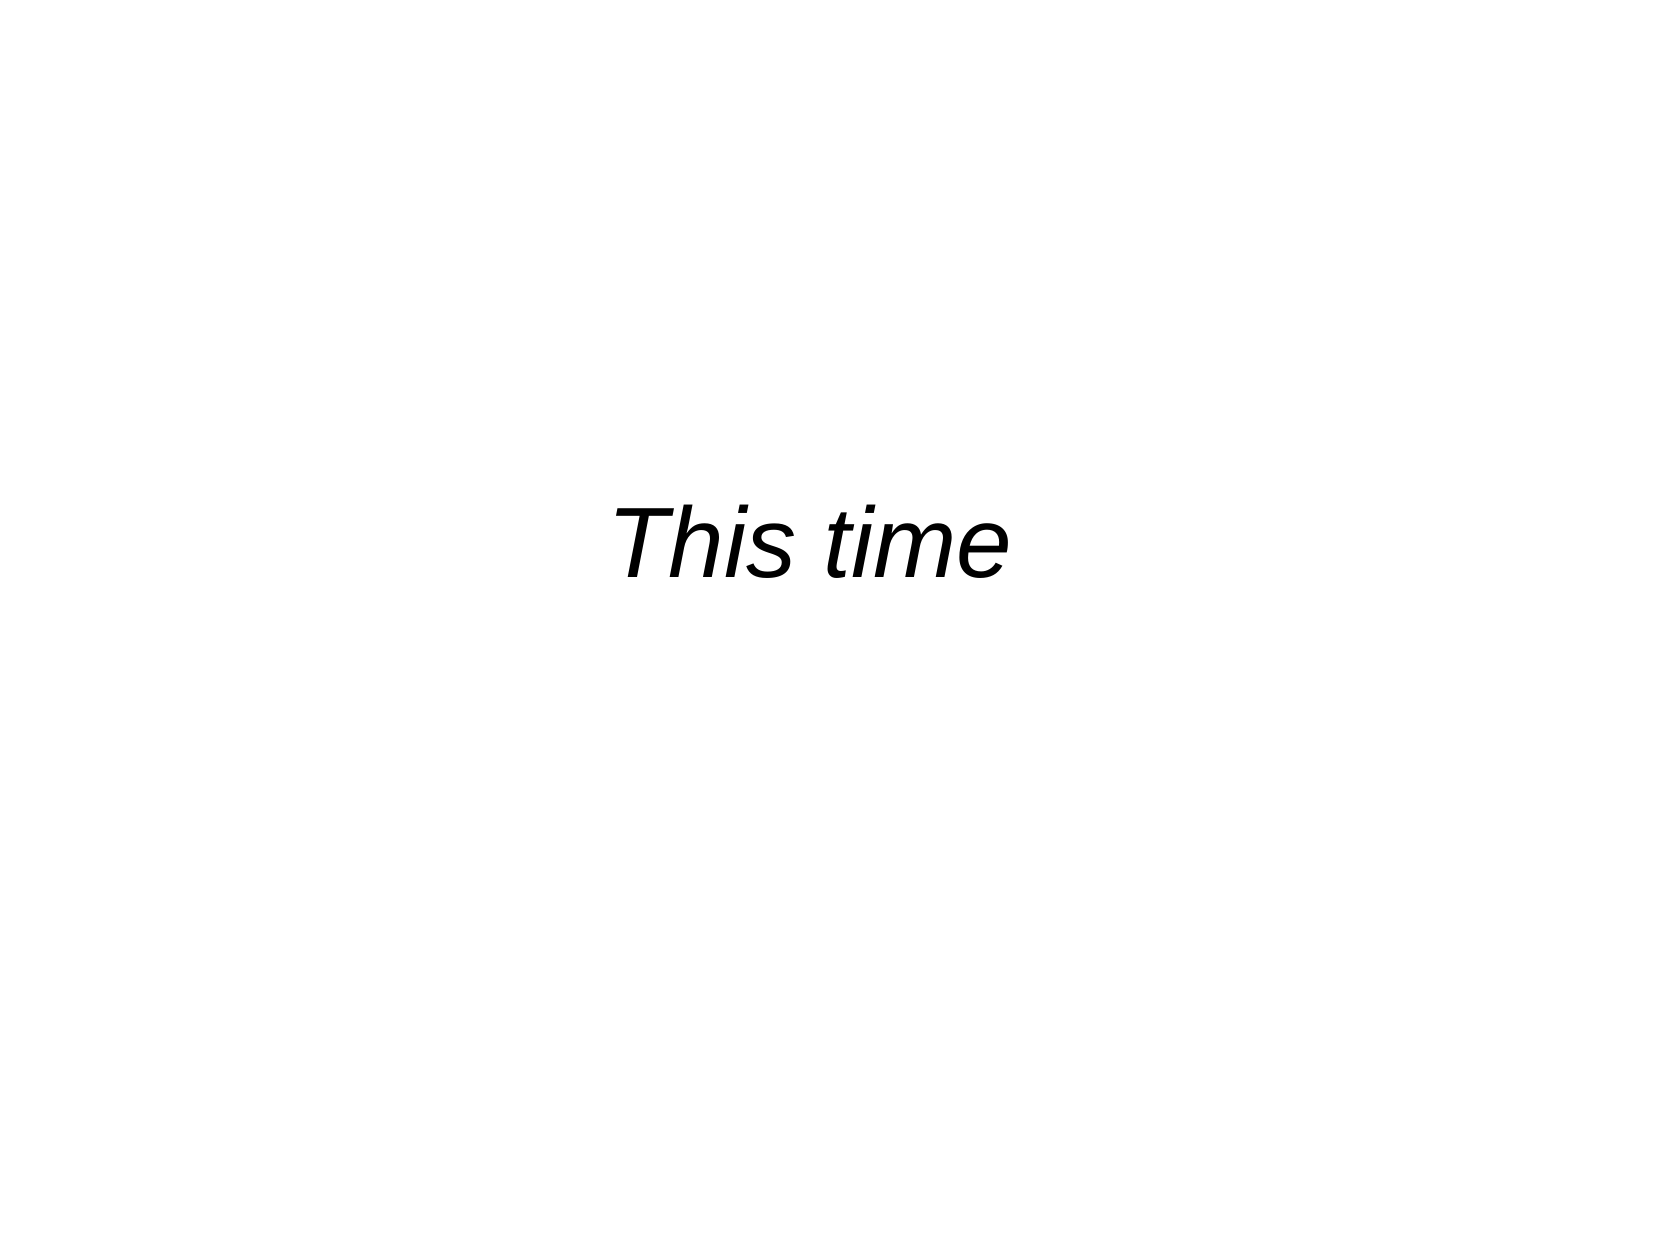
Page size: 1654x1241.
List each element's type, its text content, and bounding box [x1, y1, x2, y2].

text_box This time [82, 290, 1538, 1010]
